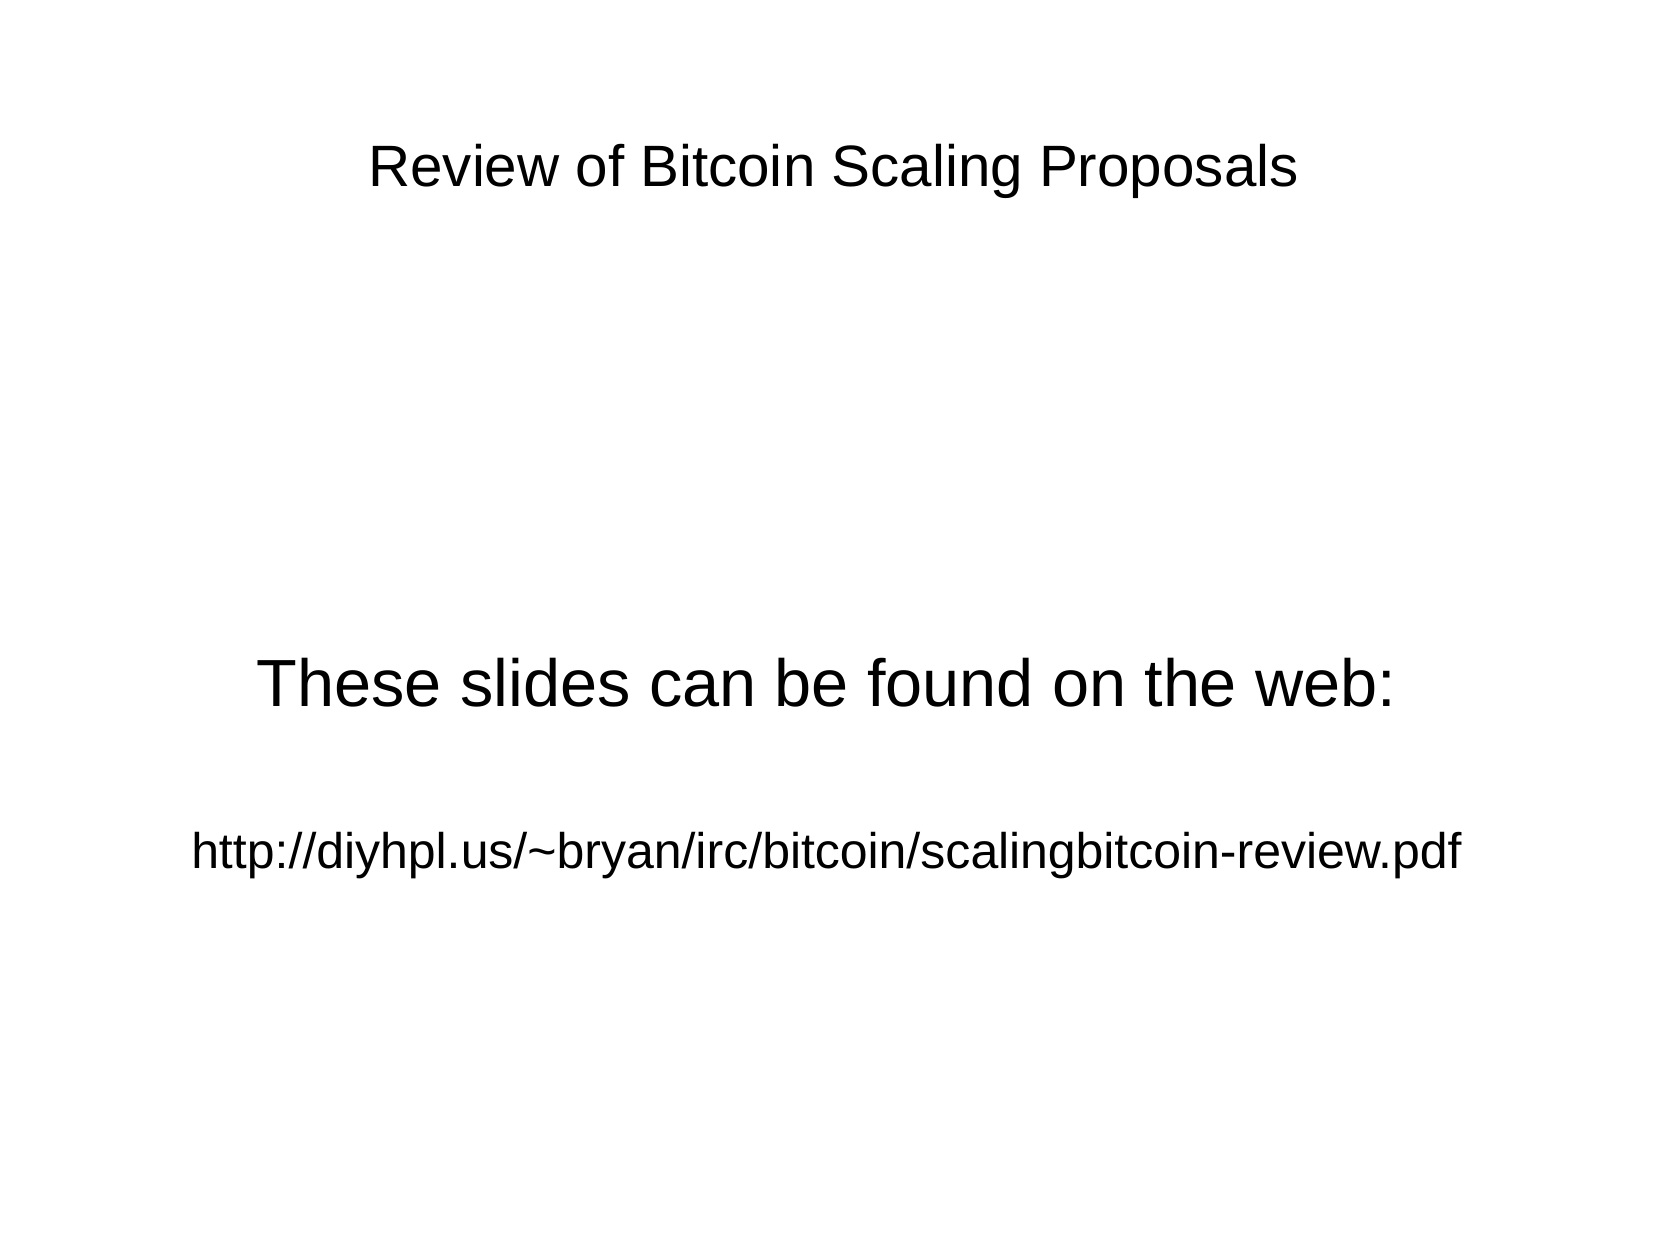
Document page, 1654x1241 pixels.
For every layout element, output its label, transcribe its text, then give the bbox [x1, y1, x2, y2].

title Review of Bitcoin Scaling Proposals [90, 62, 1579, 271]
text_box These slides can be found on the web: http://diyhpl.us/~bryan/irc/bitcoin/scalingbitcoin-review.pdf [82, 234, 1571, 1066]
